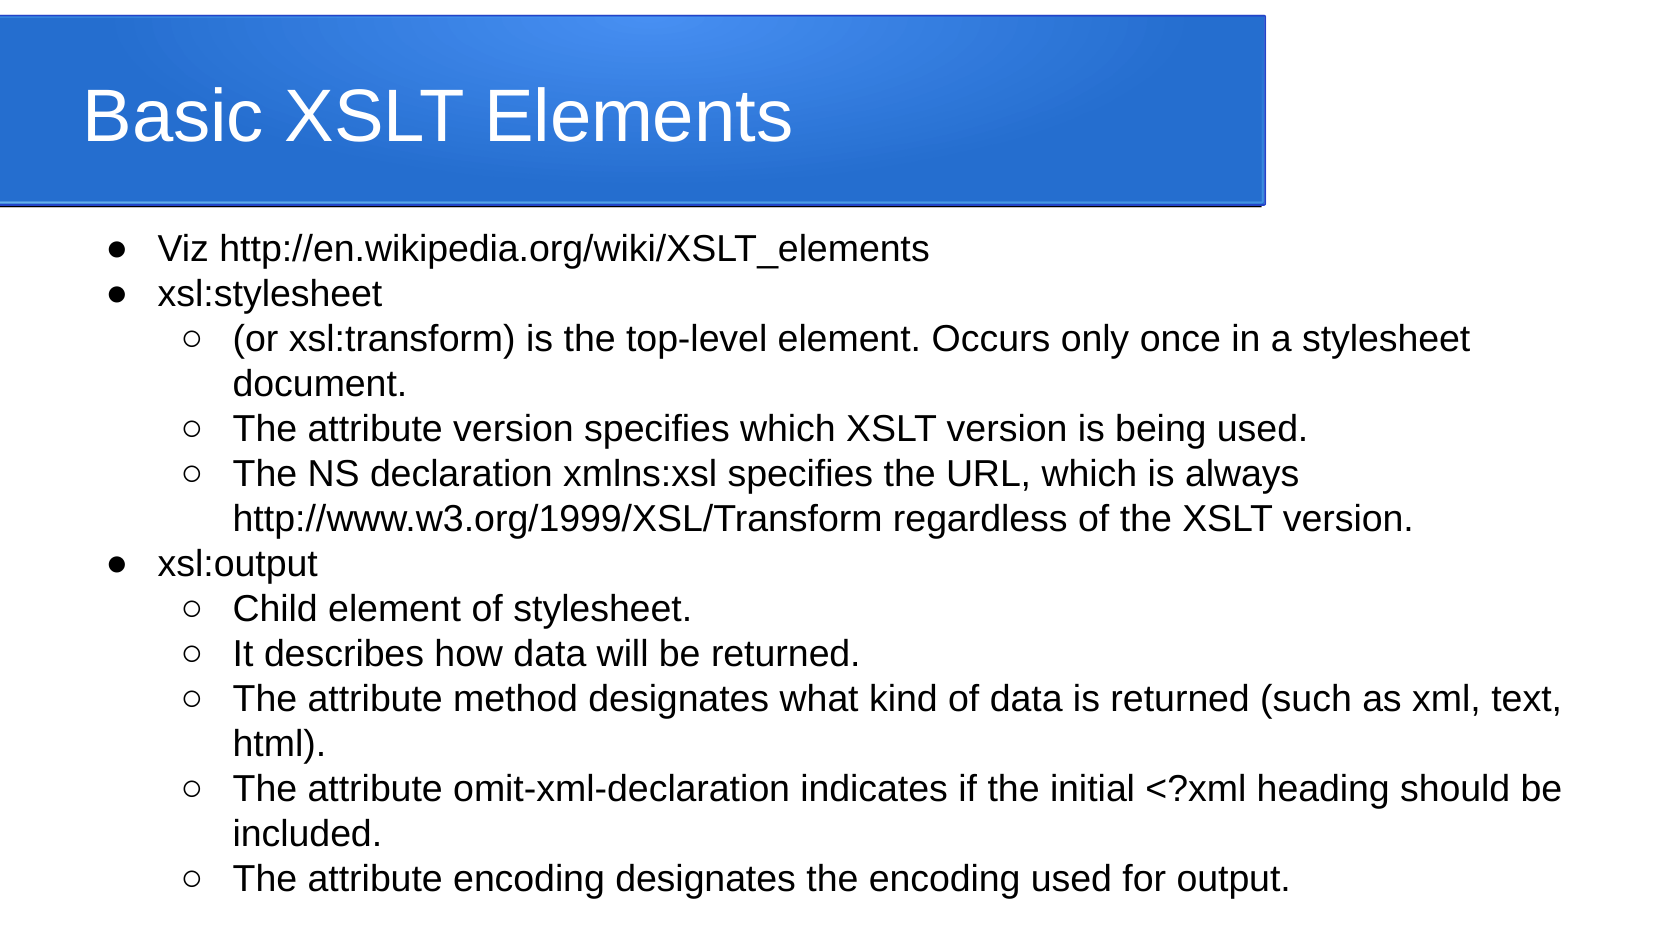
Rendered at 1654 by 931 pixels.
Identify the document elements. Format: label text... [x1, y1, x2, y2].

title Basic XSLT Elements [82, 35, 1235, 189]
picture [0, 13, 1269, 211]
list Viz http://en.wikipedia.org/wiki/XSLT_elements xsl:stylesheet (or xsl:transform) is the top-level element. Occurs only once in a stylesheet document. The attribute version specifies which XSLT version is being used. The NS declaration xmlns:xsl specifies the URL, which is always http://www.w3.org/1999/XSL/Transform regardless of the XSLT version. xsl:output Child element of stylesheet. It describes how data will be returned. The attribute method designates what kind of data is returned (such as xml, text, html). The attribute omit-xml-declaration indicates if the initial <?xml heading should be included. The attribute encoding designates the encoding used for output. [82, 224, 1571, 764]
